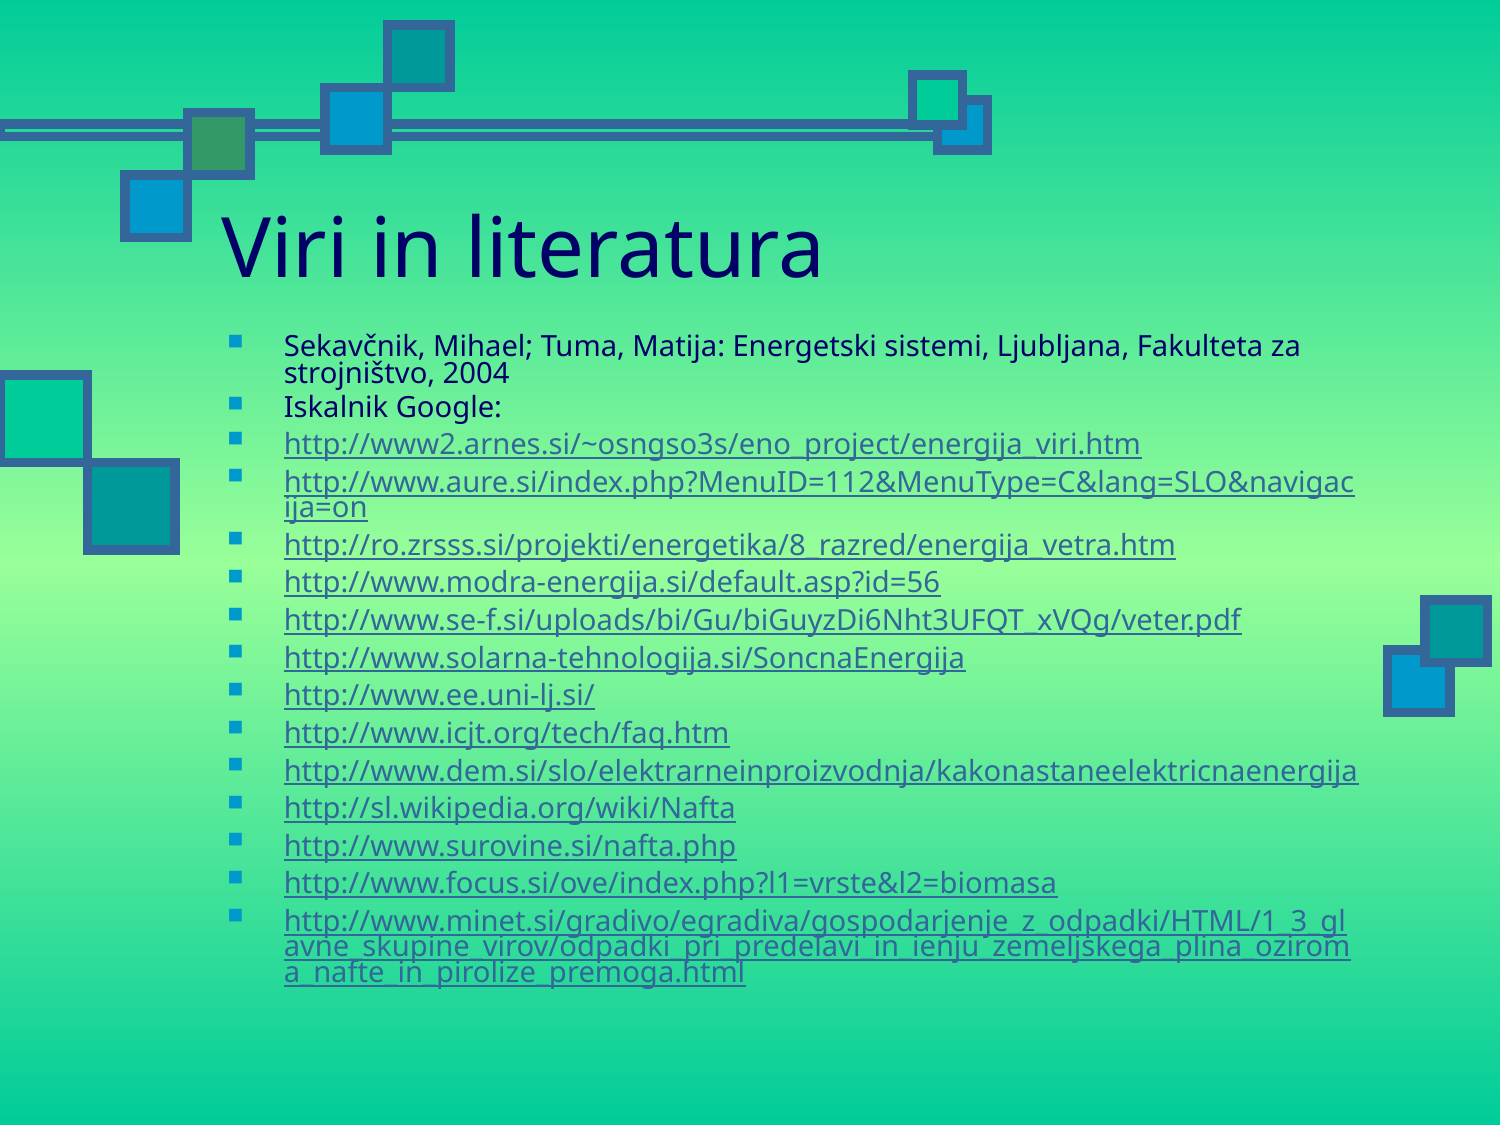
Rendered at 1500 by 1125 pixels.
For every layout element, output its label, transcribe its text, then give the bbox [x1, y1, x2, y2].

list Sekavčnik, Mihael; Tuma, Matija: Energetski sistemi, Ljubljana, Fakulteta za strojništvo, 2004 Iskalnik Google: http://www2.arnes.si/~osngso3s/eno_project/energija_viri.htm http://www.aure.si/index.php?MenuID=112&MenuType=C&lang=SLO&navigacija=on http://ro.zrsss.si/projekti/energetika/8_razred/energija_vetra.htm http://www.modra-energija.si/default.asp?id=56 http://www.se-f.si/uploads/bi/Gu/biGuyzDi6Nht3UFQT_xVQg/veter.pdf http://www.solarna-tehnologija.si/SoncnaEnergija http://www.ee.uni-lj.si/ http://www.icjt.org/tech/faq.htm http://www.dem.si/slo/elektrarneinproizvodnja/kakonastaneelektricnaenergija http://sl.wikipedia.org/wiki/Nafta http://www.surovine.si/nafta.php http://www.focus.si/ove/index.php?l1=vrste&l2=biomasa http://www.minet.si/gradivo/egradiva/gospodarjenje_z_odpadki/HTML/1_3_glavne_skupine_virov/odpadki_pri_predelavi_in_ienju_zemeljskega_plina_oziroma_nafte_in_pirolize_premoga.html [212, 326, 1375, 1013]
title Viri in literatura [206, 125, 1369, 363]
